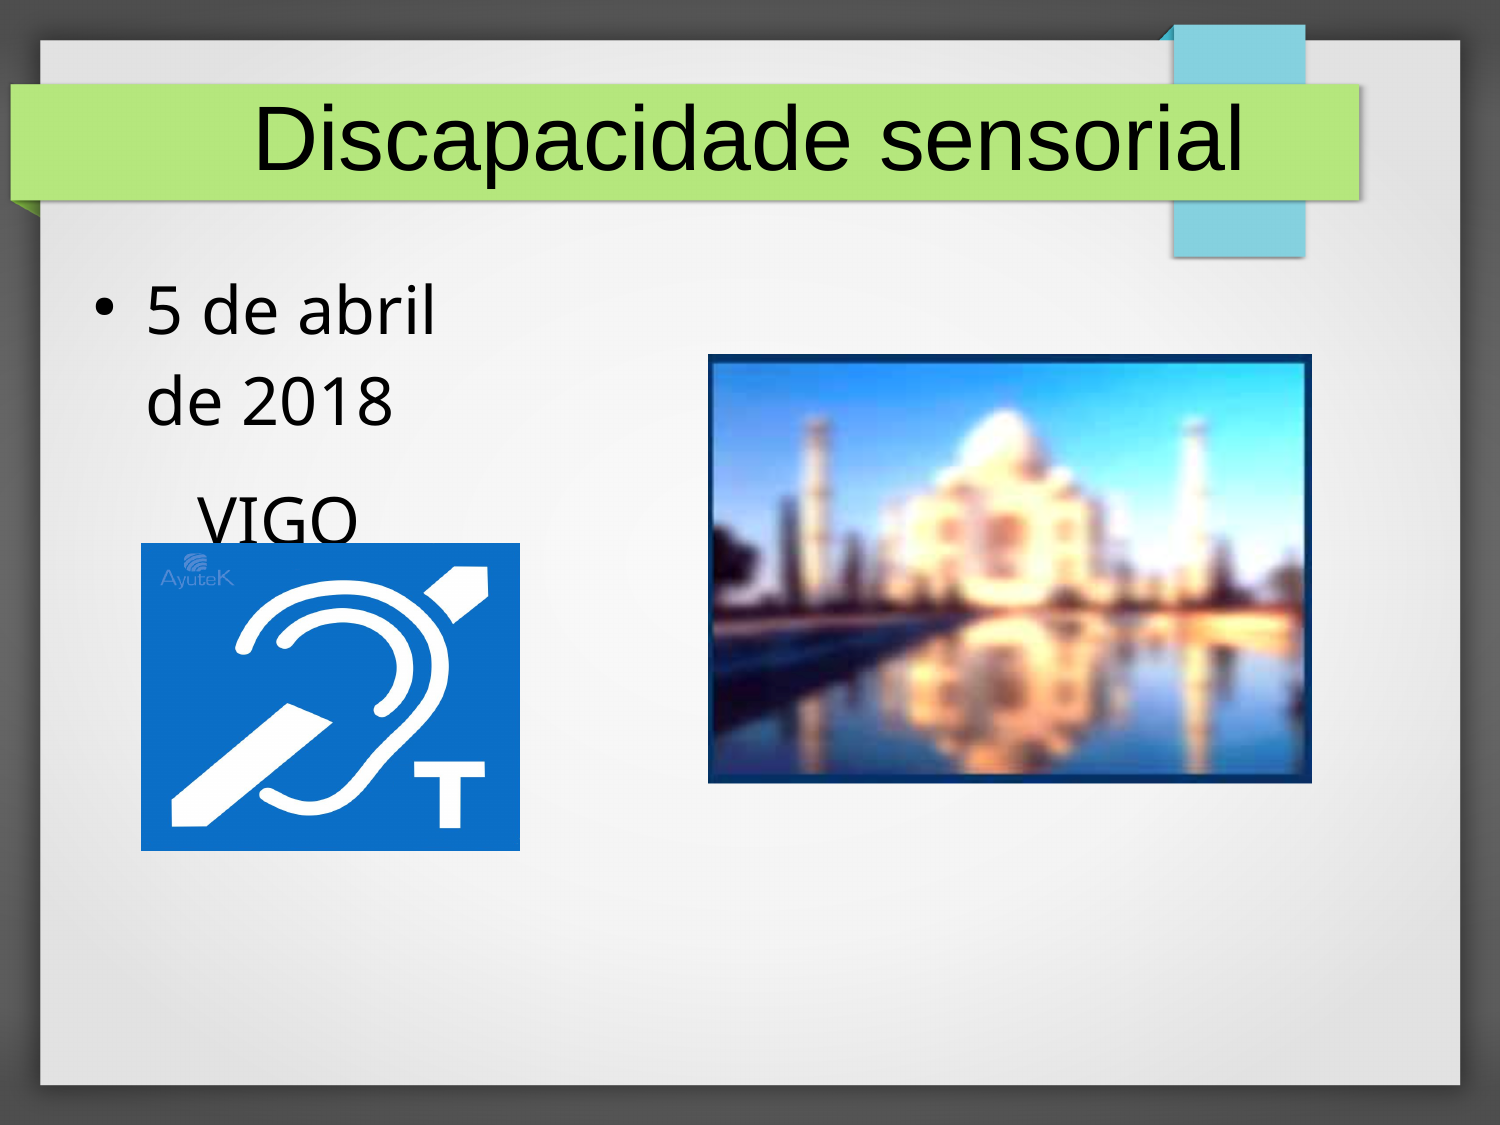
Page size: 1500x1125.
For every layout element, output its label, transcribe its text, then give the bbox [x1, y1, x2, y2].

title Discapacidade sensorial [75, 44, 1425, 233]
picture [0, 0, 1500, 1125]
list Mª del Carmen Tallón Fontao [472, 732, 1426, 993]
list 5 de abril de 2018 VIGO [75, 263, 461, 916]
